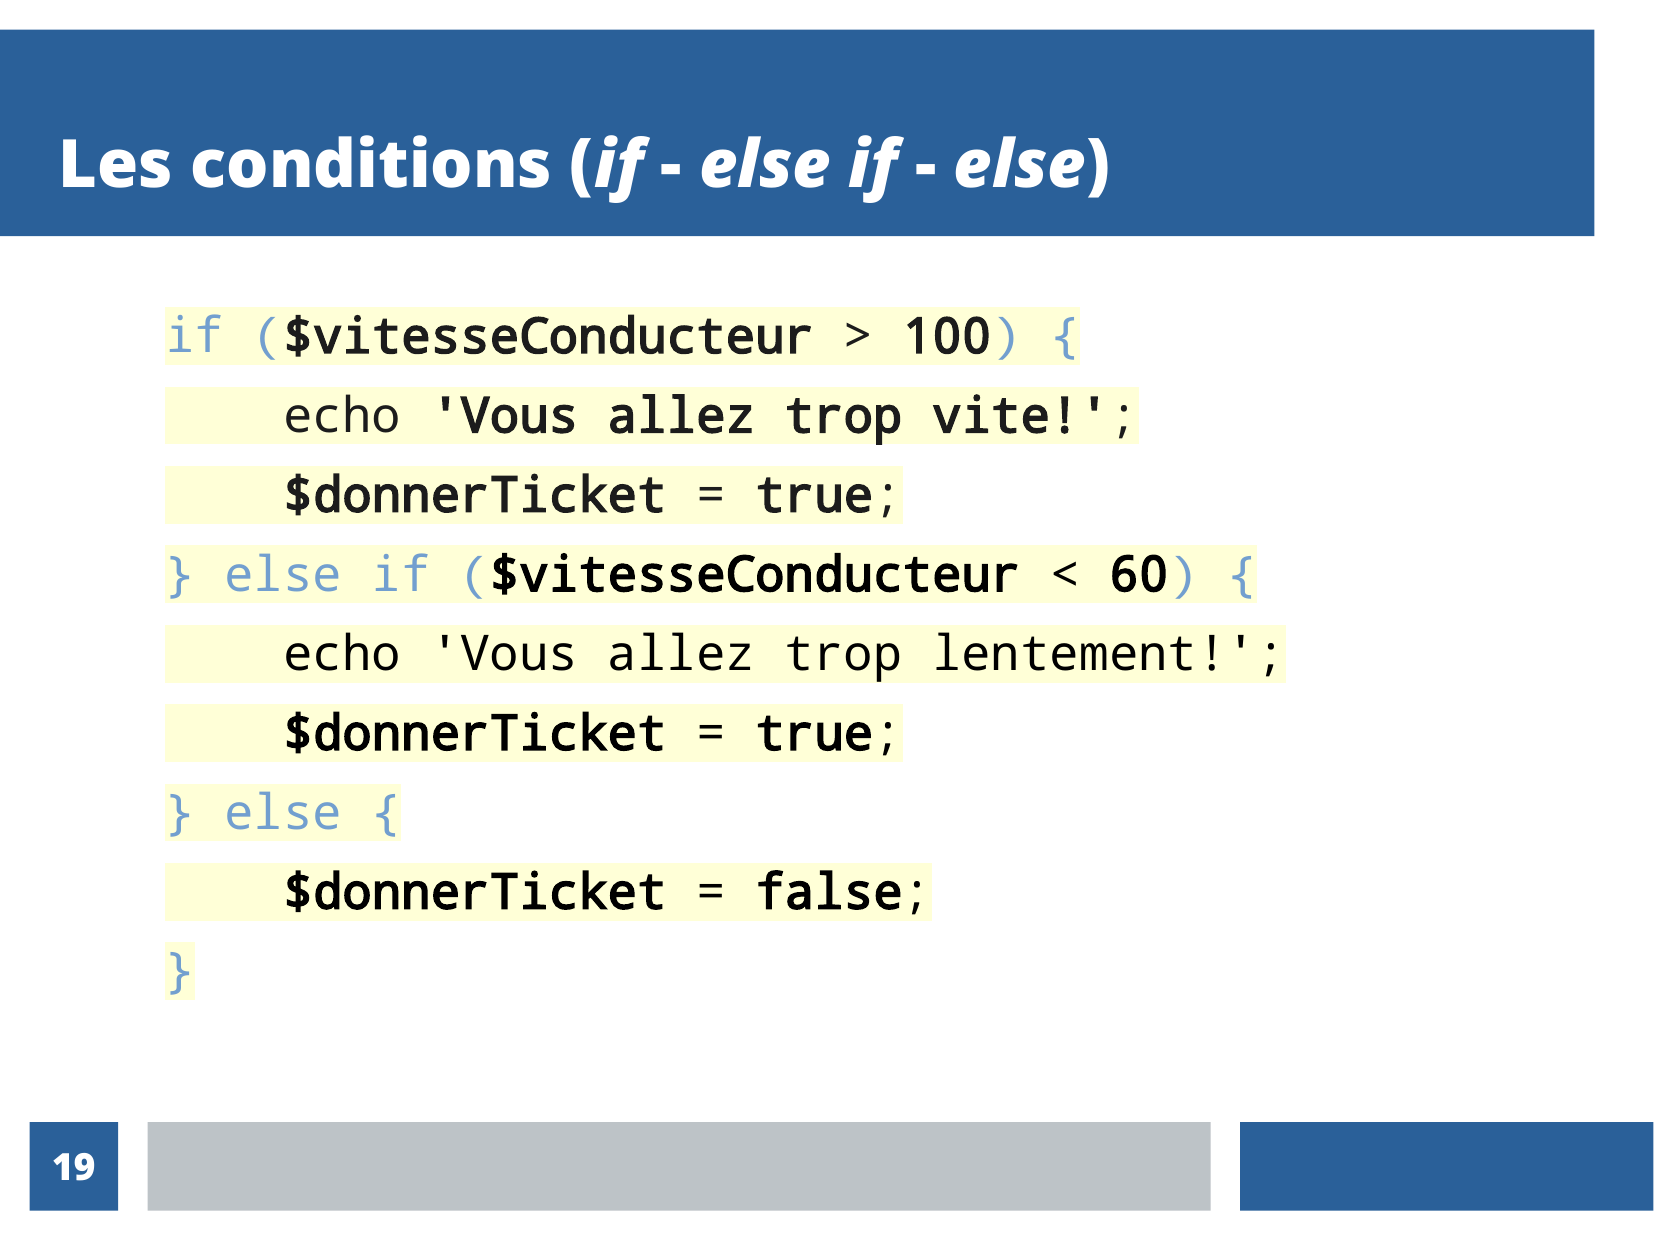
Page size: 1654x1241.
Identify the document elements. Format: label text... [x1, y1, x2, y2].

list if ($vitesseConducteur > 100) { echo 'Vous allez trop vite!'; $donnerTicket = true; } else if ($vitesseConducteur < 60) { echo 'Vous allez trop lentement!'; $donnerTicket = true; } else { $donnerTicket = false; } [165, 307, 1548, 1004]
title Les conditions (if - else if - else) [59, 59, 1595, 207]
